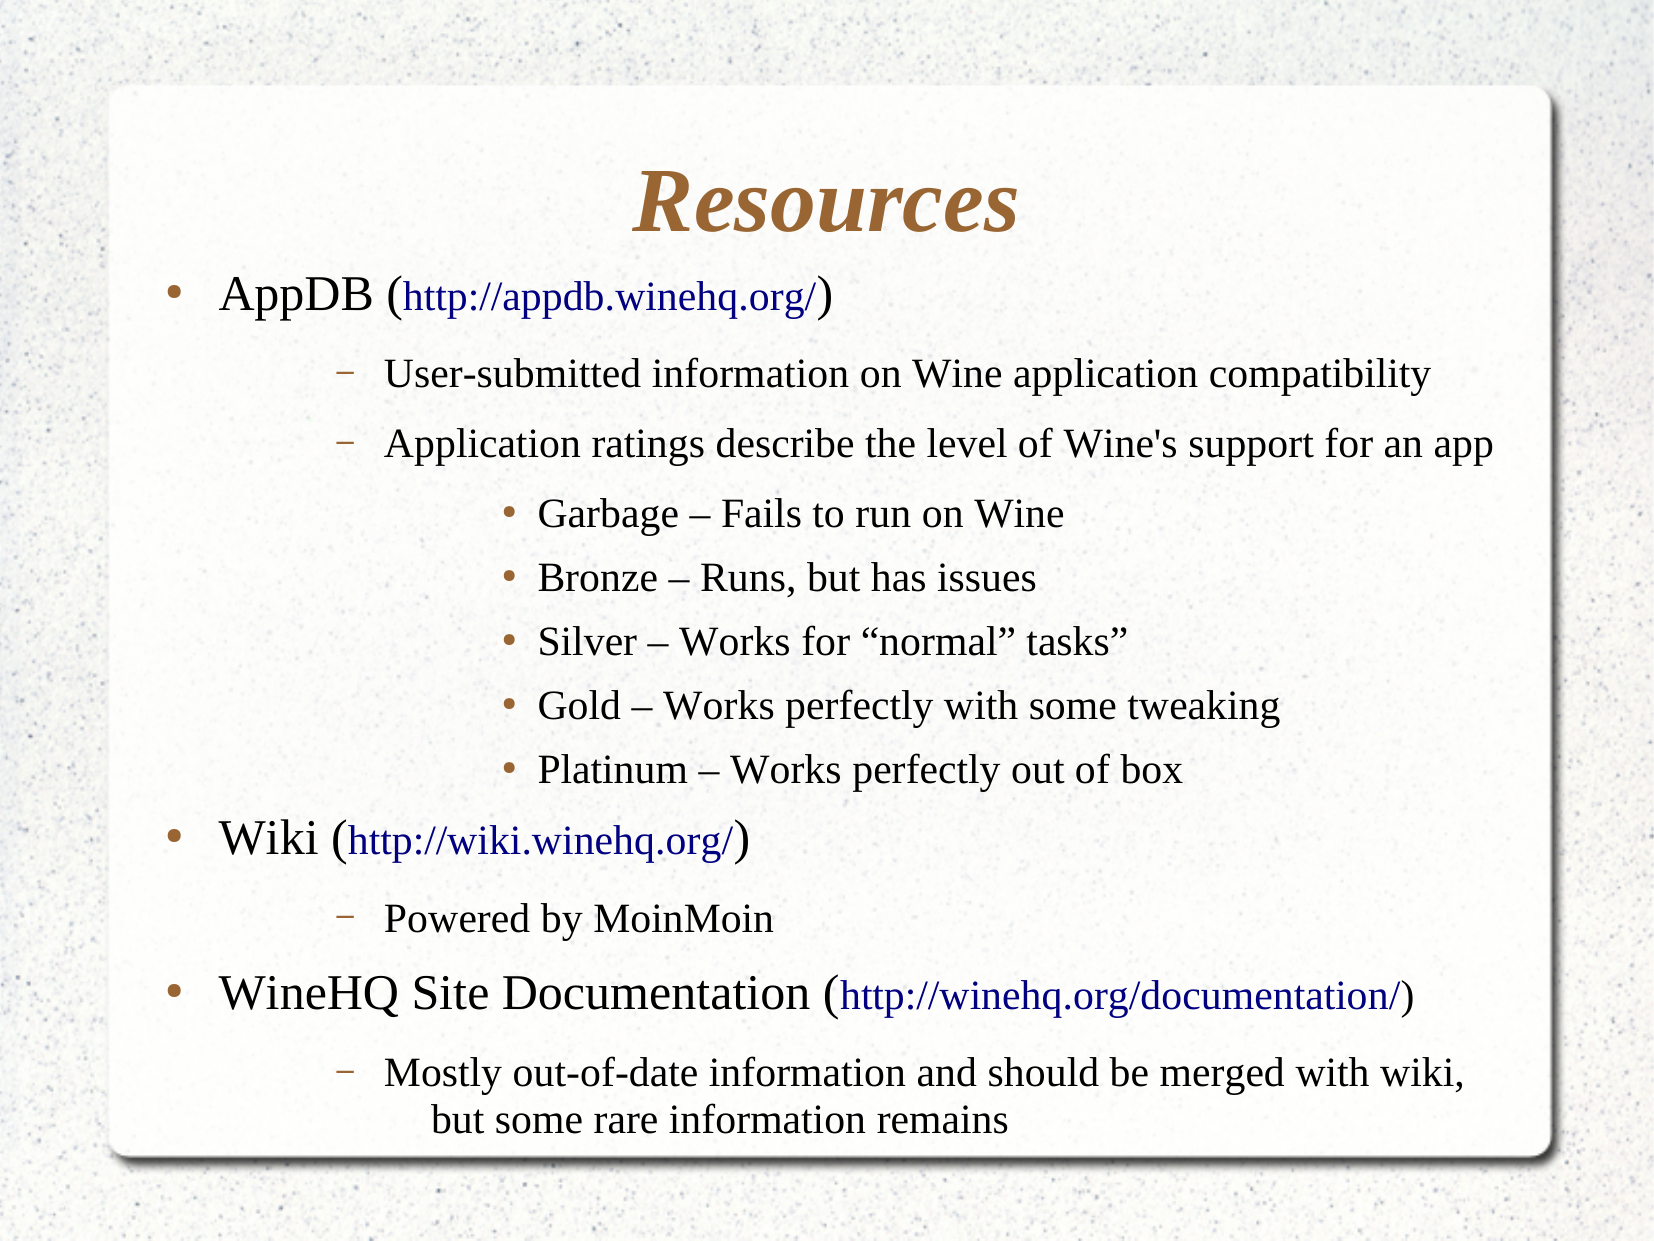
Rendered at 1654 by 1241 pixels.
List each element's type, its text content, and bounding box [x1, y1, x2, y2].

title Resources [118, 104, 1536, 297]
list AppDB (http://appdb.winehq.org/) User-submitted information on Wine application compatibility Application ratings describe the level of Wine's support for an app Garbage – Fails to run on Wine Bronze – Runs, but has issues Silver – Works for “normal” tasks” Gold – Works perfectly with some tweaking Platinum – Works perfectly out of box Wiki (http://wiki.winehq.org/) Powered by MoinMoin WineHQ Site Documentation (http://winehq.org/documentation/) Mostly out-of-date information and should be merged with wiki, but some rare information remains [147, 265, 1506, 1143]
picture [0, 0, 1654, 1241]
